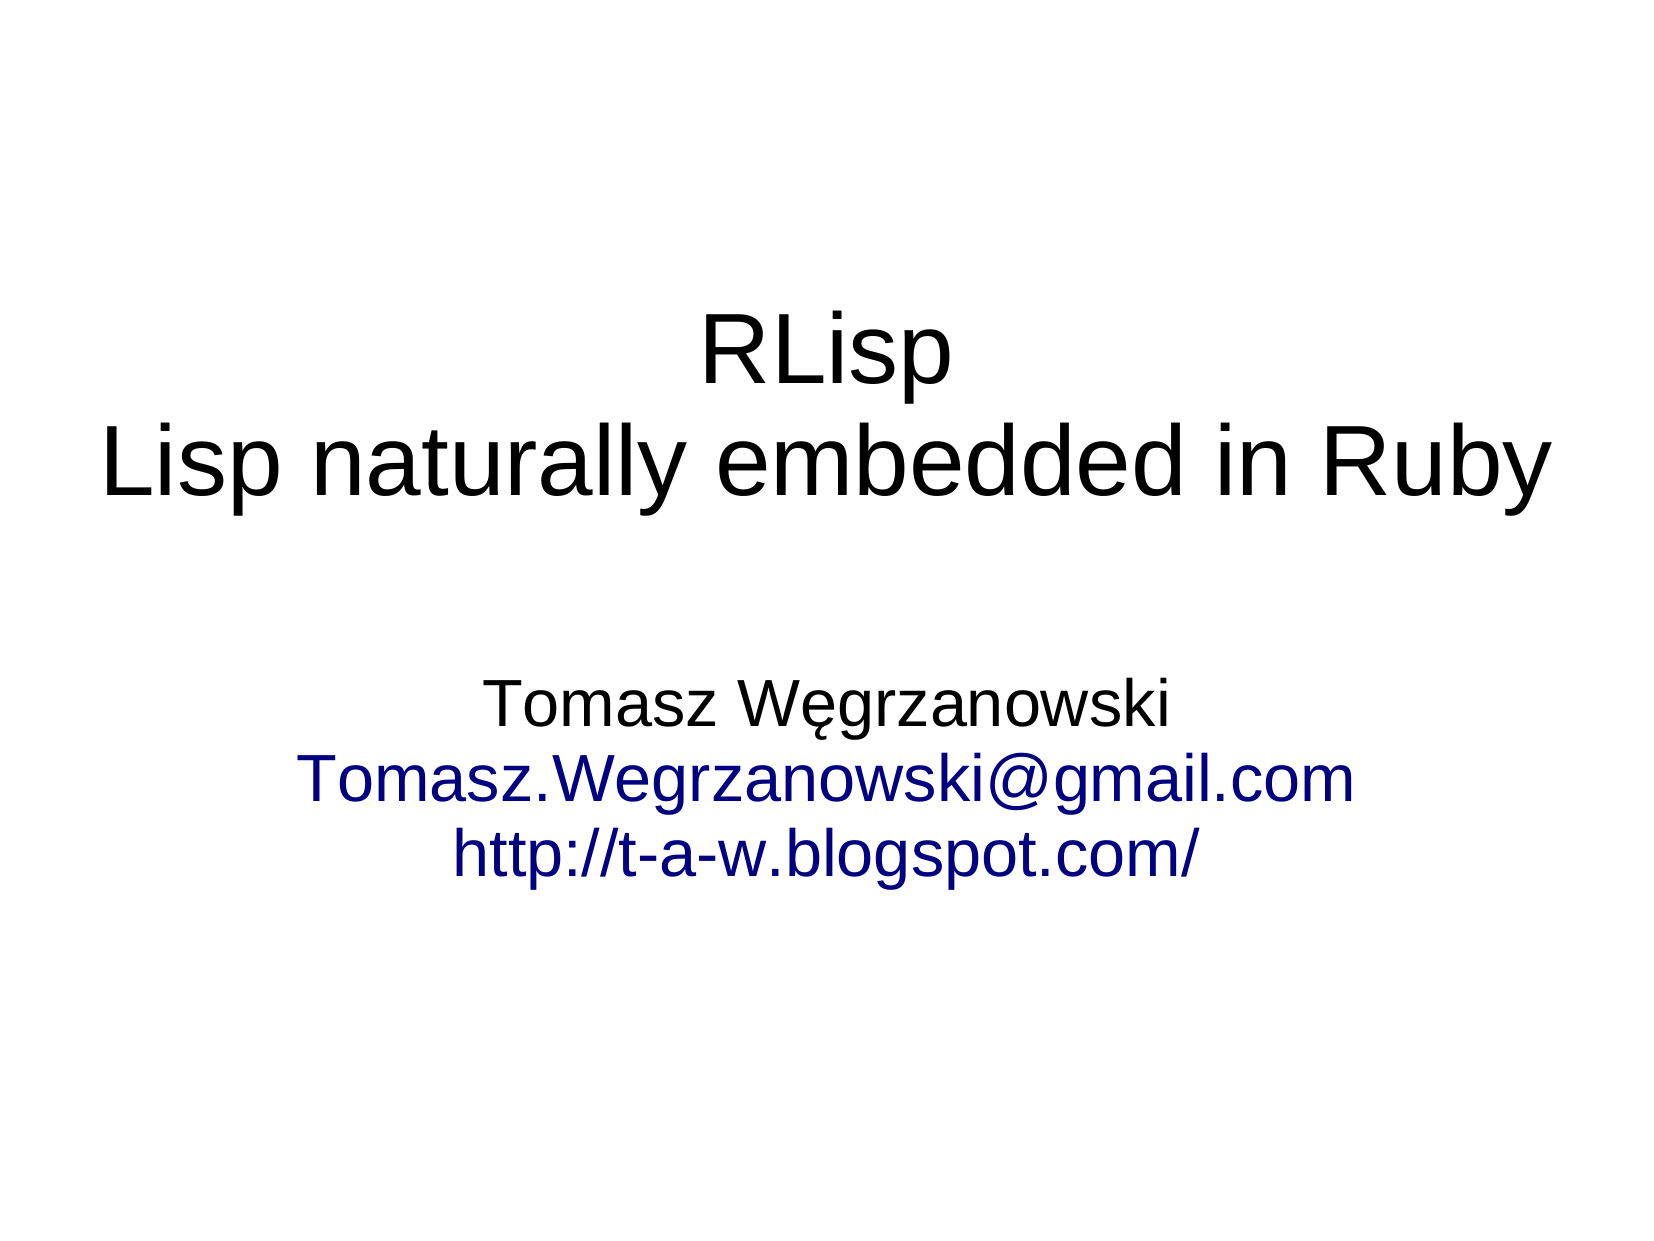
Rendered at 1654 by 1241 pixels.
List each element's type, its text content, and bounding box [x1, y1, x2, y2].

subtitle RLisp Lisp naturally embedded in Ruby Tomasz Węgrzanowski Tomasz.Wegrzanowski@gmail.com http://t-a-w.blogspot.com/ [82, 75, 1571, 1109]
